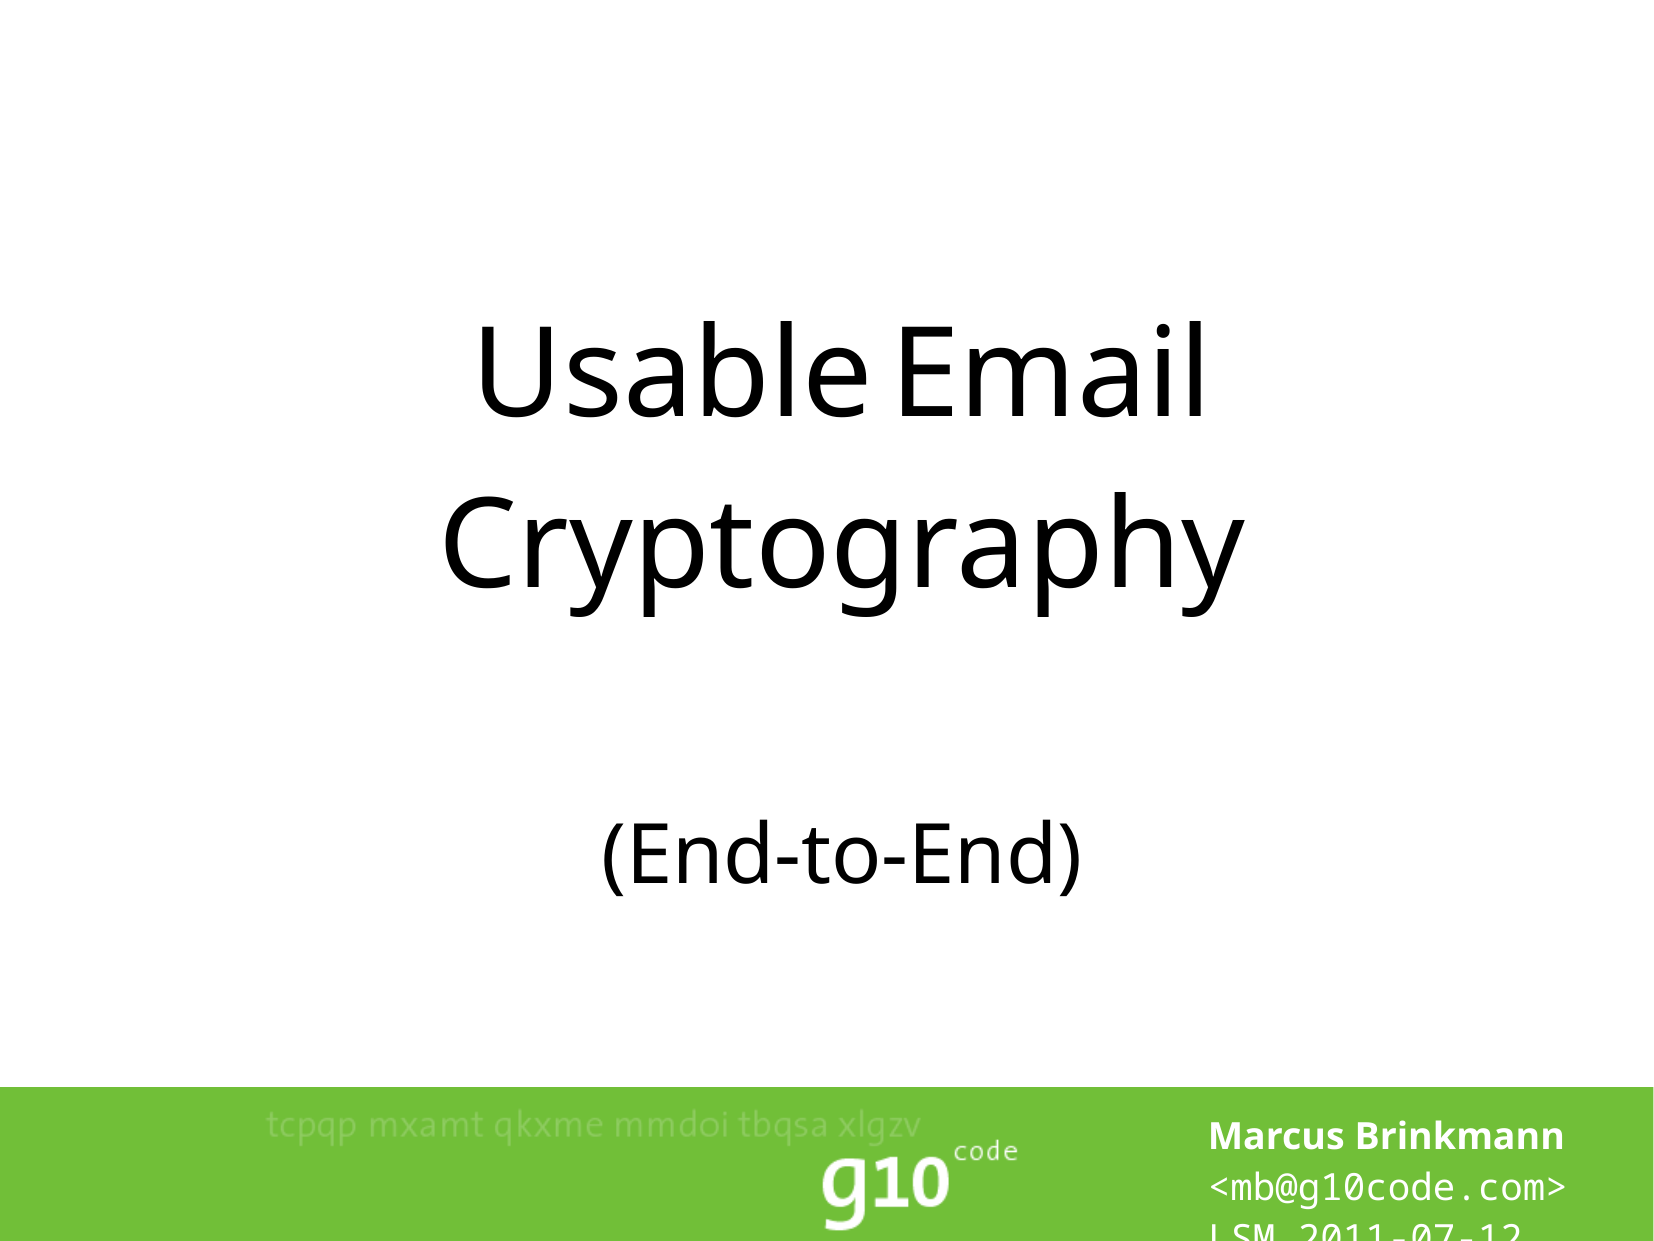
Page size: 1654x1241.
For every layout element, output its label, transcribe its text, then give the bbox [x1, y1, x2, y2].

text_box Usable Email Cryptography (End-to-End) [71, 275, 1613, 749]
text_box Marcus Brinkmann <mb@g10code.com> LSM 2011-07-12 [1193, 1102, 1576, 1238]
picture [0, 1087, 1654, 1241]
